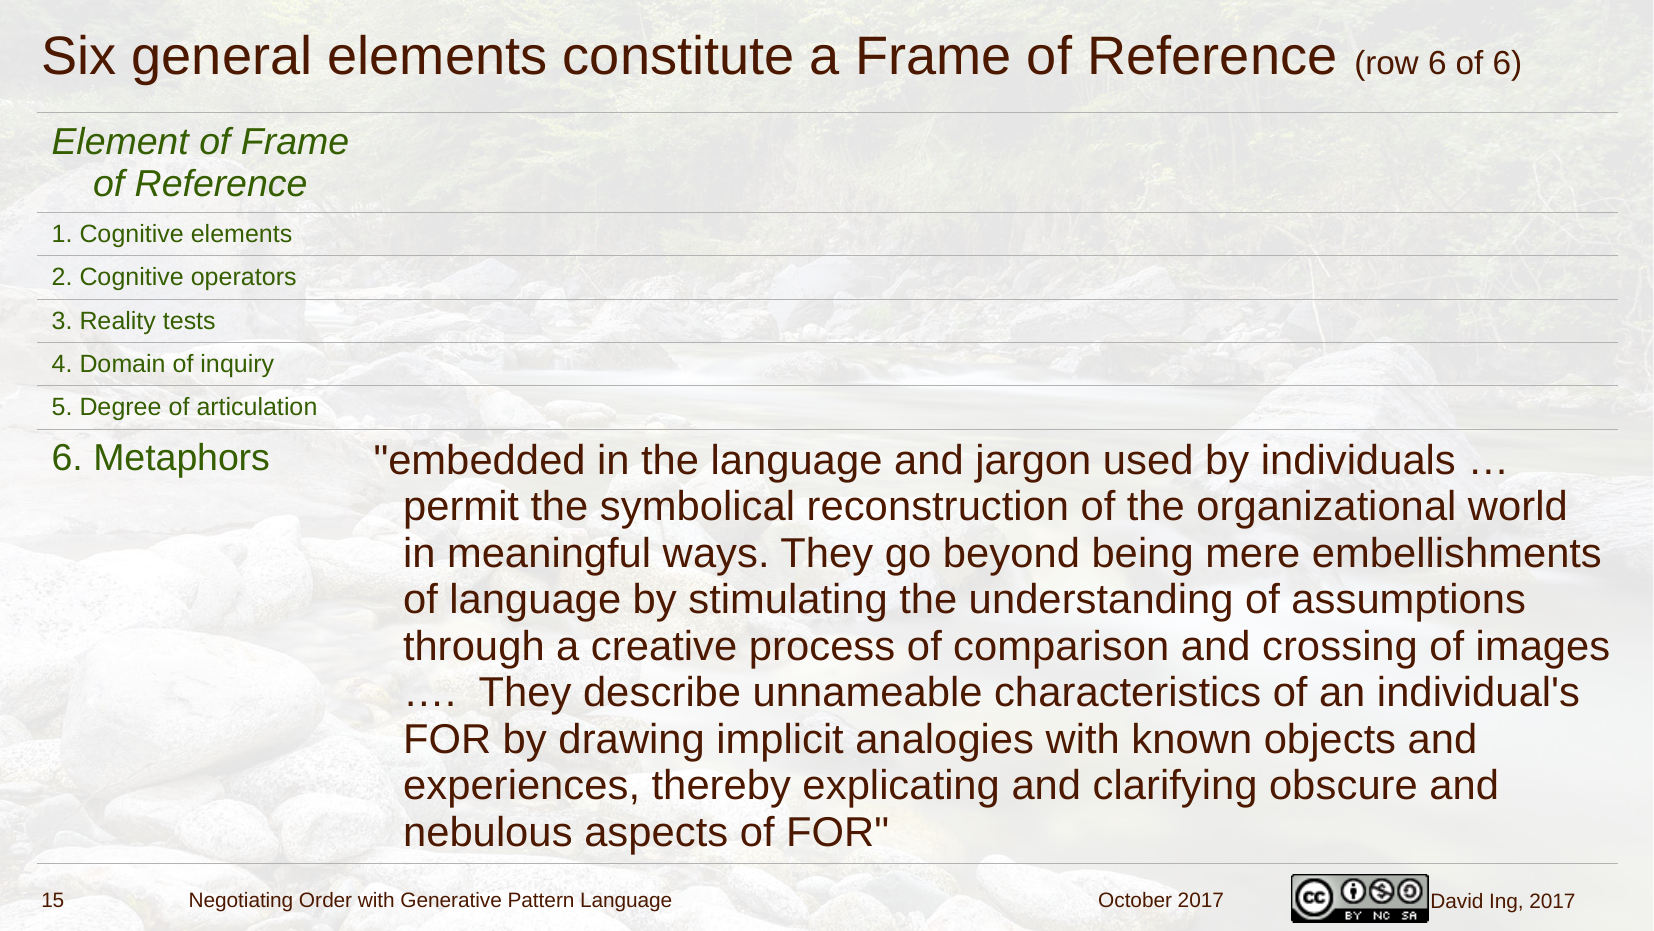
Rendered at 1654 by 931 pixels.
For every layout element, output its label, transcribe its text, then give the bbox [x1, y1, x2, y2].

table_cell 1. Cognitive elements [37, 213, 368, 255]
table_cell 2. Cognitive operators [37, 256, 368, 299]
picture [0, 0, 1654, 931]
table_cell [368, 256, 1618, 299]
title Six general elements constitute a Frame of Reference (row 6 of 6) [41, 30, 1613, 112]
text_box [1003, 336, 1033, 407]
table_cell 3. Reality tests [37, 300, 368, 342]
table_cell 4. Domain of inquiry [37, 343, 368, 385]
table_cell [368, 213, 1618, 255]
table_cell [368, 386, 1618, 429]
table_cell 5. Degree of articulation [37, 386, 368, 429]
table_cell [1033, 343, 1618, 385]
table_header [368, 113, 1618, 212]
table_cell 6. Metaphors [37, 430, 368, 863]
table_header Element of Frame of Reference [37, 113, 368, 212]
table_cell [368, 343, 1003, 385]
table_cell "embedded in the language and jargon used by individuals … permit the symbolical reconstruction of the organizational world in meaningful ways. They go beyond being mere embellishments of language by stimulating the understanding of assumptions through a creative process of comparison and crossing of images …. They describe unnameable characteristics of an individual's FOR by drawing implicit analogies with known objects and experiences, thereby explicating and clarifying obscure and nebulous aspects of FOR" [368, 430, 1618, 863]
table_cell [368, 300, 1618, 342]
